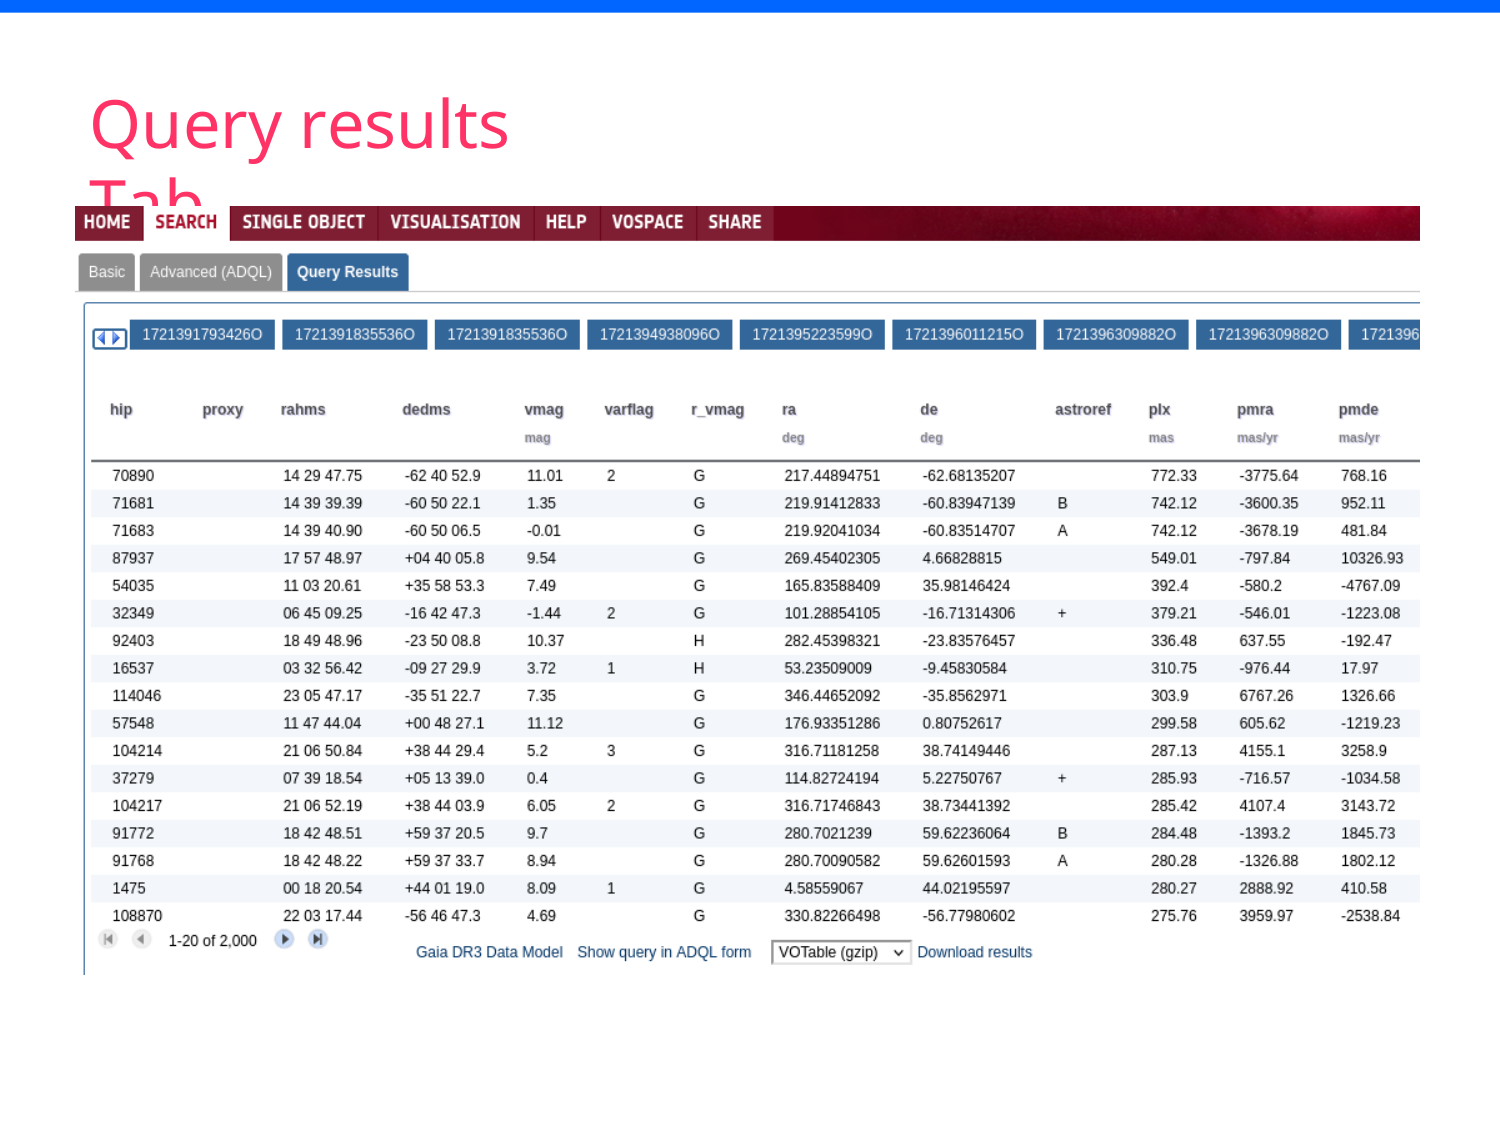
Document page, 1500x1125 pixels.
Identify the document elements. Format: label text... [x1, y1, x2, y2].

text_box Query results Tab [75, 75, 638, 180]
picture [75, 206, 1420, 976]
